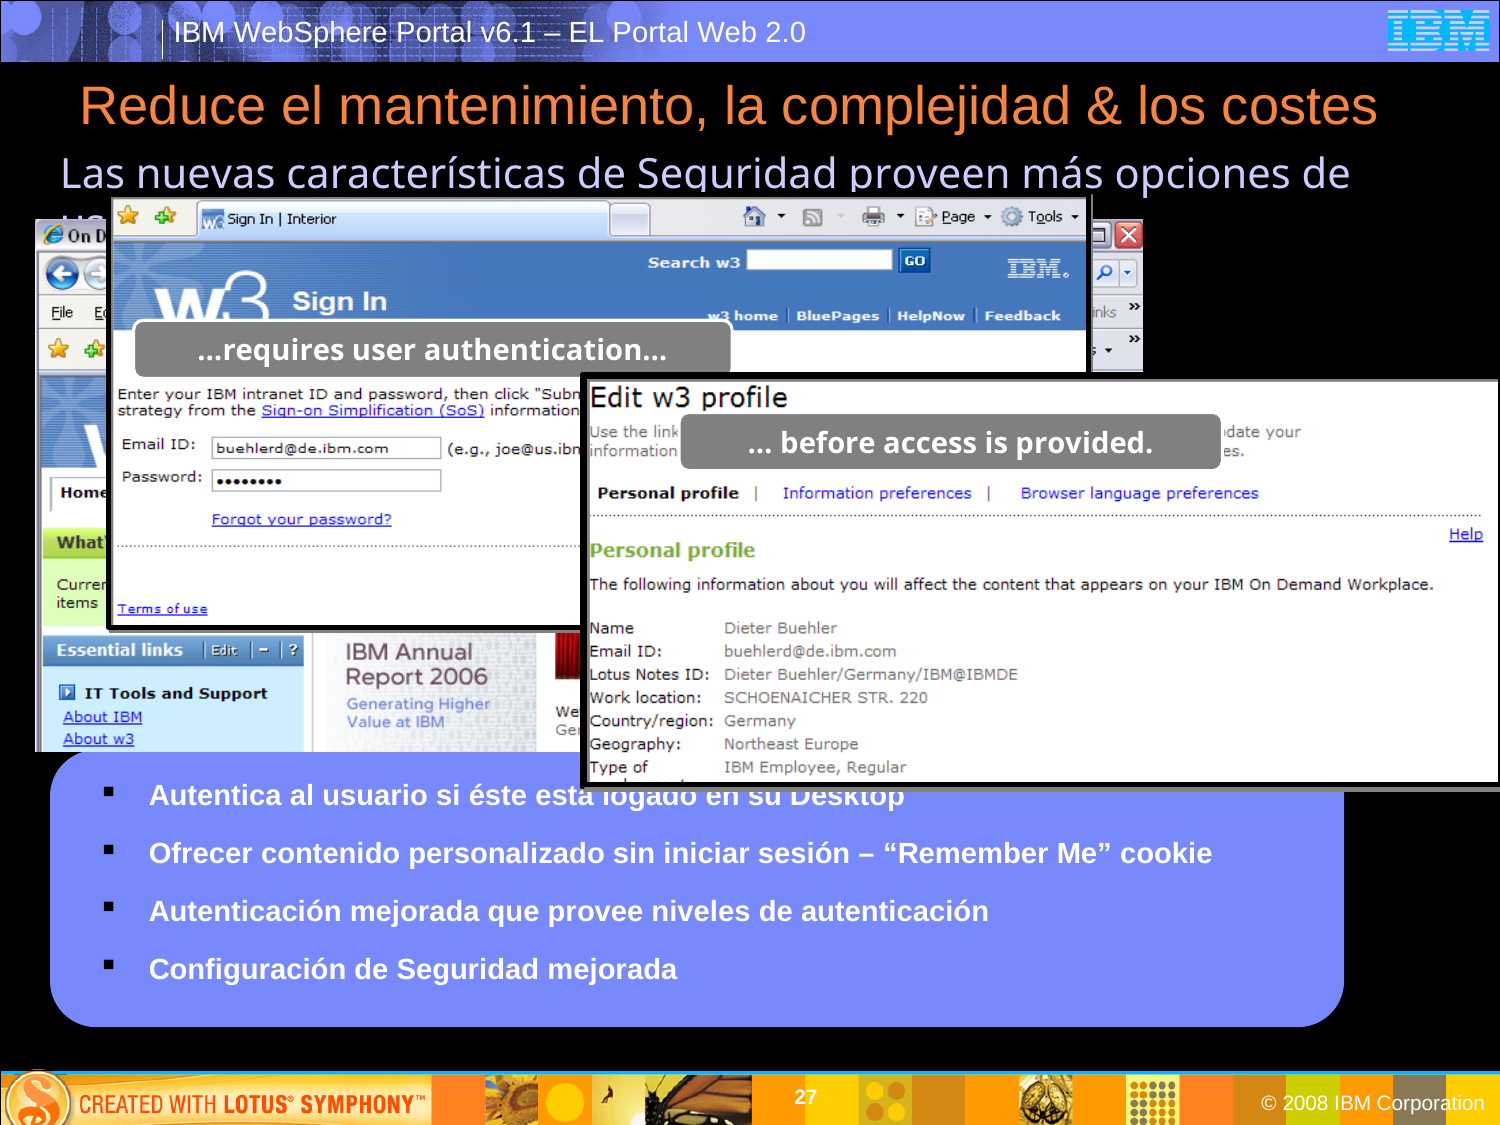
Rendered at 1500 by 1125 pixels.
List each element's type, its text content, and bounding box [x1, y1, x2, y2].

picture [35, 219, 580, 752]
text_box … before access is provided. [679, 412, 1223, 471]
title Reduce el mantenimiento, la complejidad & los costes [64, 58, 1500, 143]
picture [1093, 219, 1143, 372]
text_box Las nuevas características de Seguridad proveen más opciones de usuario [45, 150, 1500, 251]
text_box [108, 194, 1089, 628]
text_box [50, 752, 1327, 1028]
text_box …requires user authentication… [133, 320, 733, 379]
picture [590, 382, 1498, 782]
picture [1, 1, 1499, 62]
picture [1, 1071, 1500, 1125]
list Autentica al usuario si éste está logado en su Desktop Ofrecer contenido personalizado sin iniciar sesión – “Remember Me” cookie Autenticación mejorada que provee niveles de autenticación Configuración de Seguridad mejorada [86, 763, 1477, 1017]
